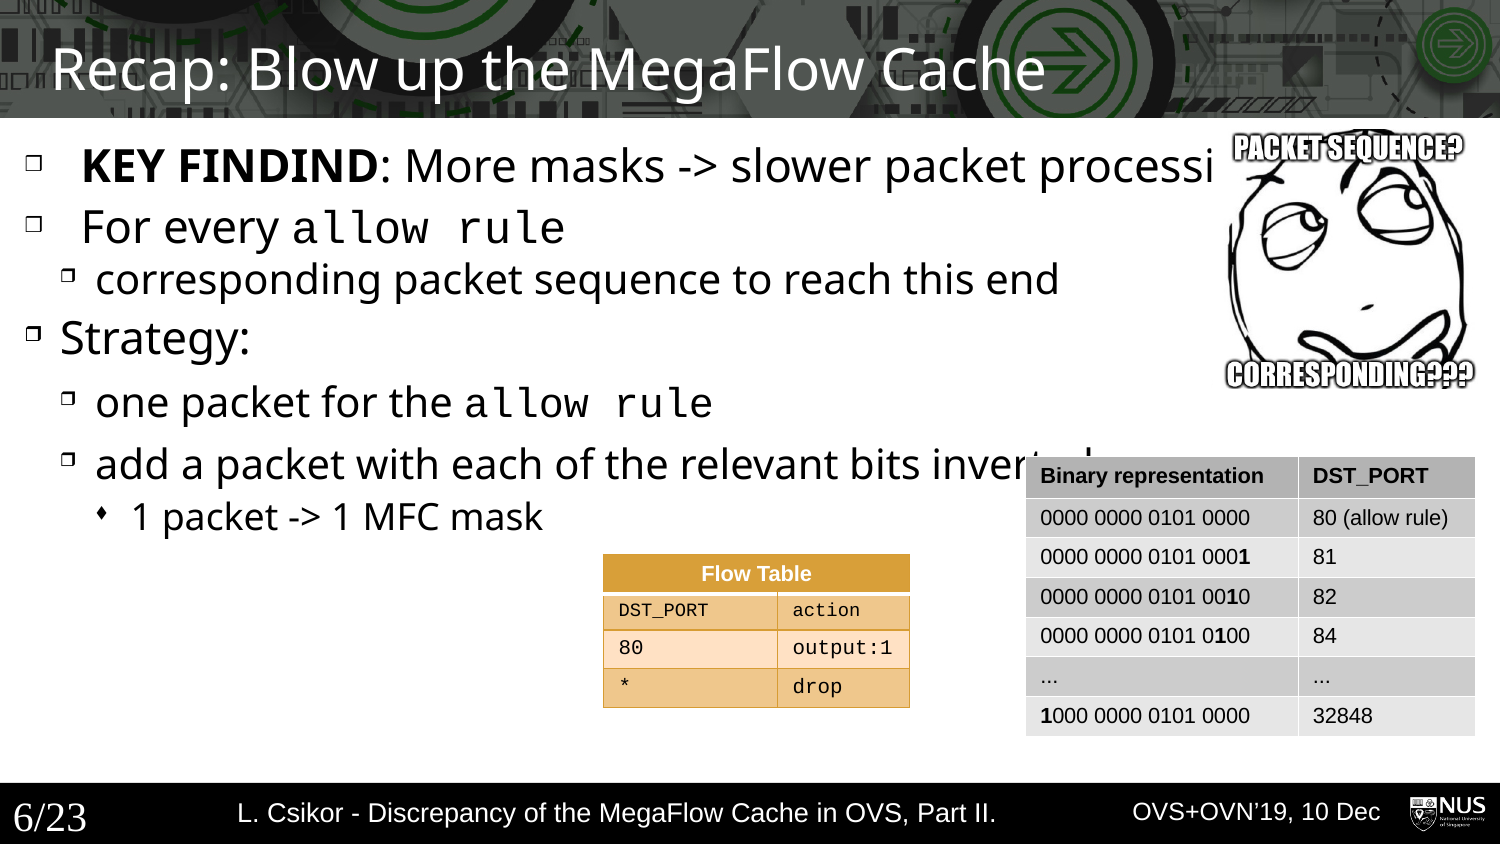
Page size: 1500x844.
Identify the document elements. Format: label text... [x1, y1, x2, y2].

table_header Flow Table [604, 555, 909, 592]
table_cell 81 [1299, 538, 1475, 577]
picture [1395, 782, 1500, 844]
text_box Recap: Blow up the MegaFlow Cache [35, 37, 1386, 97]
table_cell ... [1026, 657, 1298, 696]
table_header Binary representation [1026, 457, 1298, 498]
table_cell output:1 [778, 631, 909, 668]
table_cell 1000 0000 0101 0000 [1026, 697, 1298, 736]
table_header DST_PORT [1299, 457, 1475, 498]
table_cell 32848 [1299, 697, 1475, 736]
table_cell 80 [604, 631, 777, 668]
table_cell action [778, 596, 909, 629]
picture [0, 0, 1500, 118]
table_cell 84 [1299, 618, 1475, 656]
table_cell 82 [1299, 578, 1475, 617]
table_cell 0000 0000 0101 0010 [1026, 578, 1298, 617]
table_cell DST_PORT [604, 596, 777, 629]
table_cell ... [1299, 657, 1475, 696]
table_cell 0000 0000 0101 0100 [1026, 618, 1298, 656]
table_cell 0000 0000 0101 0000 [1026, 499, 1298, 537]
table_cell drop [778, 669, 909, 707]
text_box KEY FINDIND: More masks -> slower packet processing For every allow rule corresponding packet sequence to reach this end Strategy: one packet for the allow rule add a packet with each of the relevant bits inverted 1 packet -> 1 MFC mask [9, 129, 1490, 770]
picture [1211, 129, 1478, 389]
table_cell 0000 0000 0101 0001 [1026, 538, 1298, 577]
table_cell * [604, 669, 777, 707]
table_cell 80 (allow rule) [1299, 499, 1475, 537]
